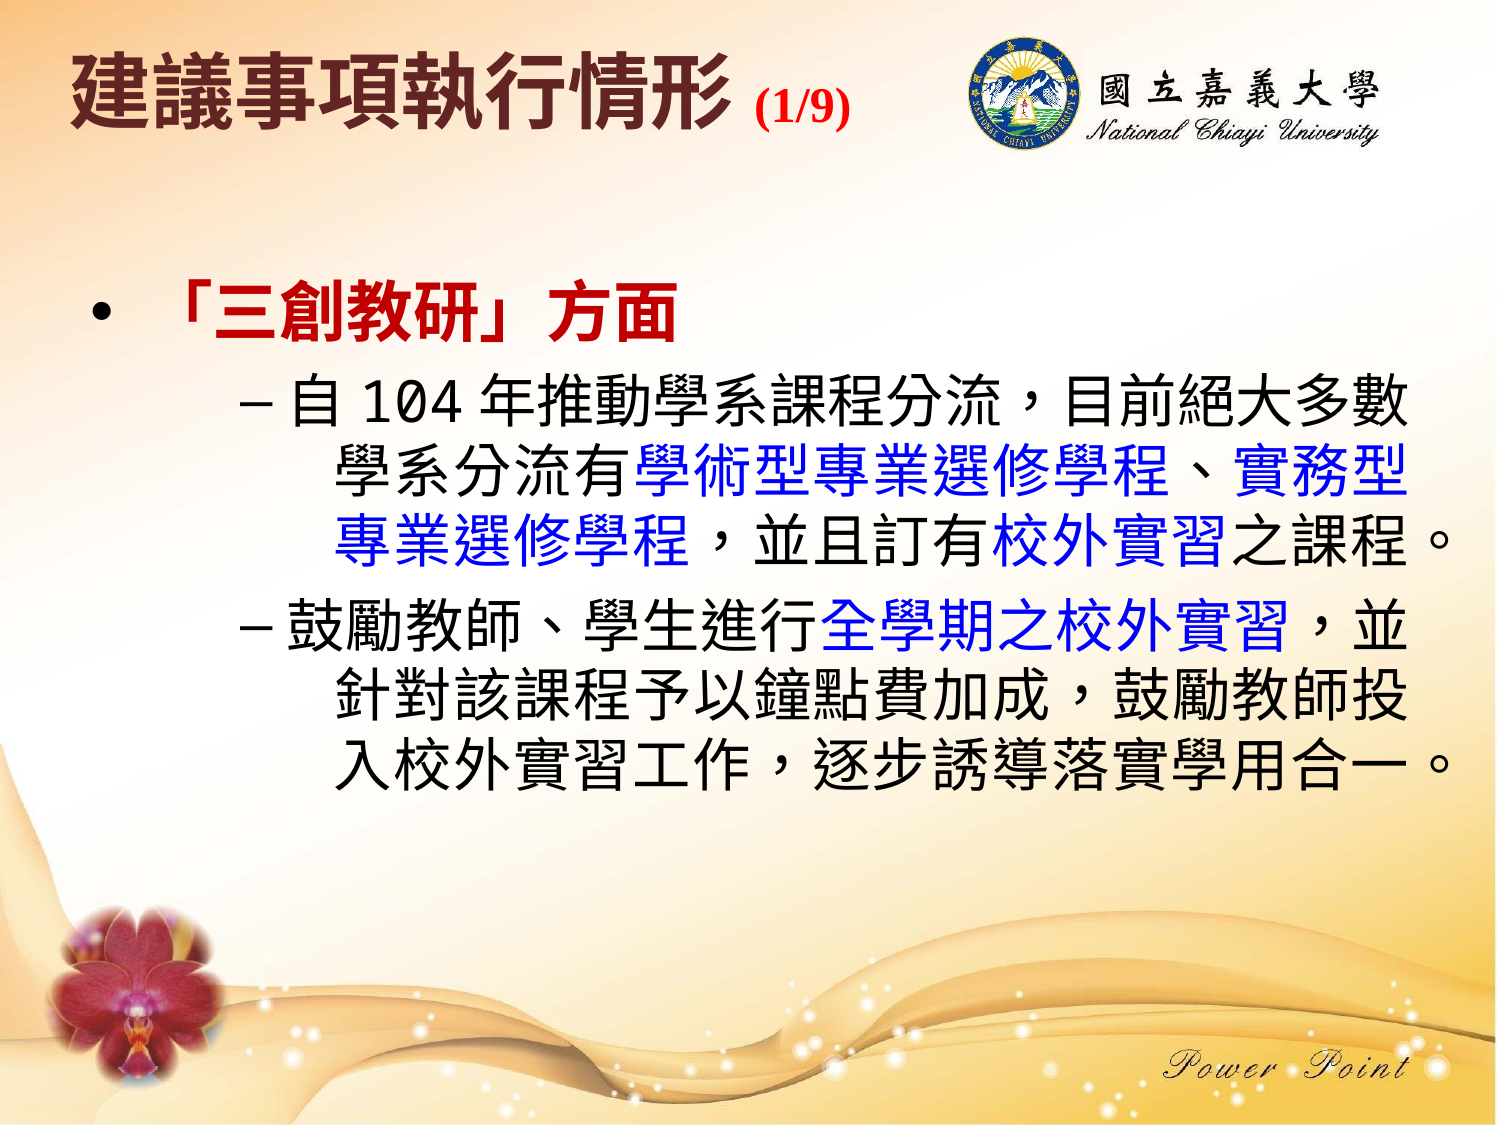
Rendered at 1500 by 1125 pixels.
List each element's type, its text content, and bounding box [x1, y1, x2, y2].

title 建議事項執行情形(1/9) [53, 30, 1404, 147]
list 「三創教研」方面 自104年推動學系課程分流，目前絕大多數學系分流有學術型專業選修學程、實務型專業選修學程，並且訂有校外實習之課程。 鼓勵教師、學生進行全學期之校外實習，並針對該課程予以鐘點費加成，鼓勵教師投入校外實習工作，逐步誘導落實學用合一。 [75, 262, 1426, 1005]
